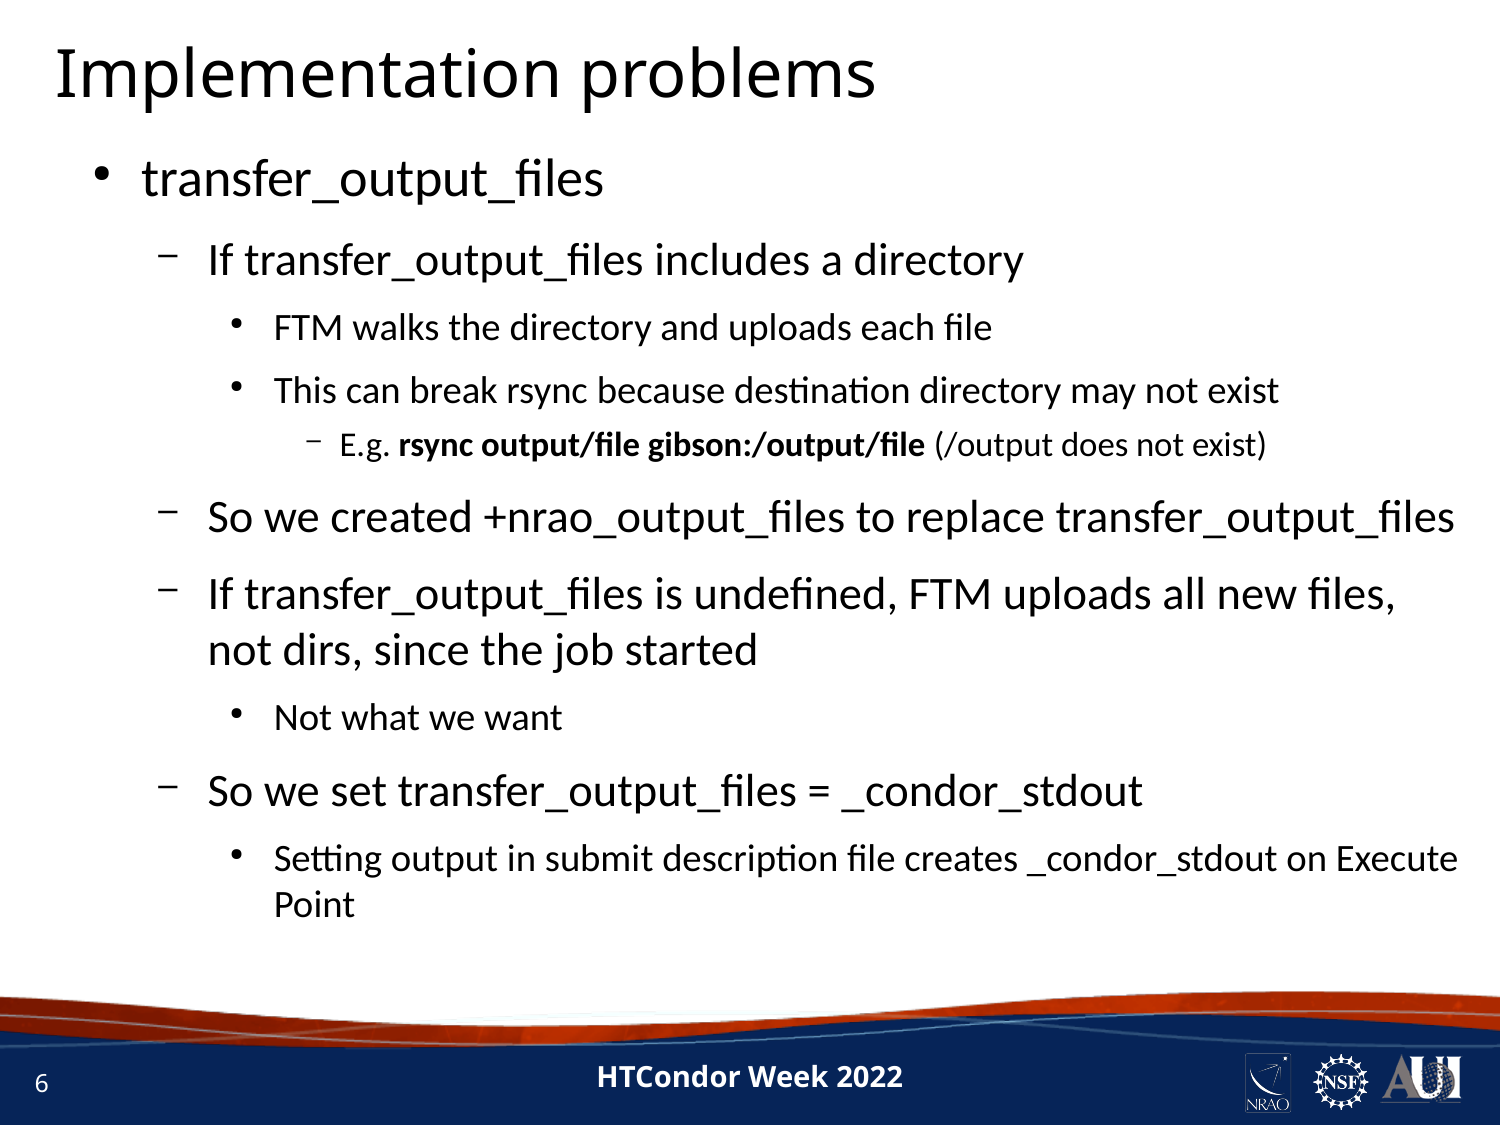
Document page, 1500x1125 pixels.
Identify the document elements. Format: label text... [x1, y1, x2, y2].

picture [0, 981, 1500, 1109]
list Implementation problems [41, 23, 1458, 103]
list transfer_output_files If transfer_output_files includes a directory FTM walks the directory and uploads each file This can break rsync because destination directory may not exist E.g. rsync output/file gibson:/output/file (/output does not exist) So we created +nrao_output_files to replace transfer_output_files If transfer_output_files is undefined, FTM uploads all new files, not dirs, since the job started Not what we want So we set transfer_output_files = _condor_stdout Setting output in submit description file creates _condor_stdout on Execute Point [61, 135, 1478, 976]
